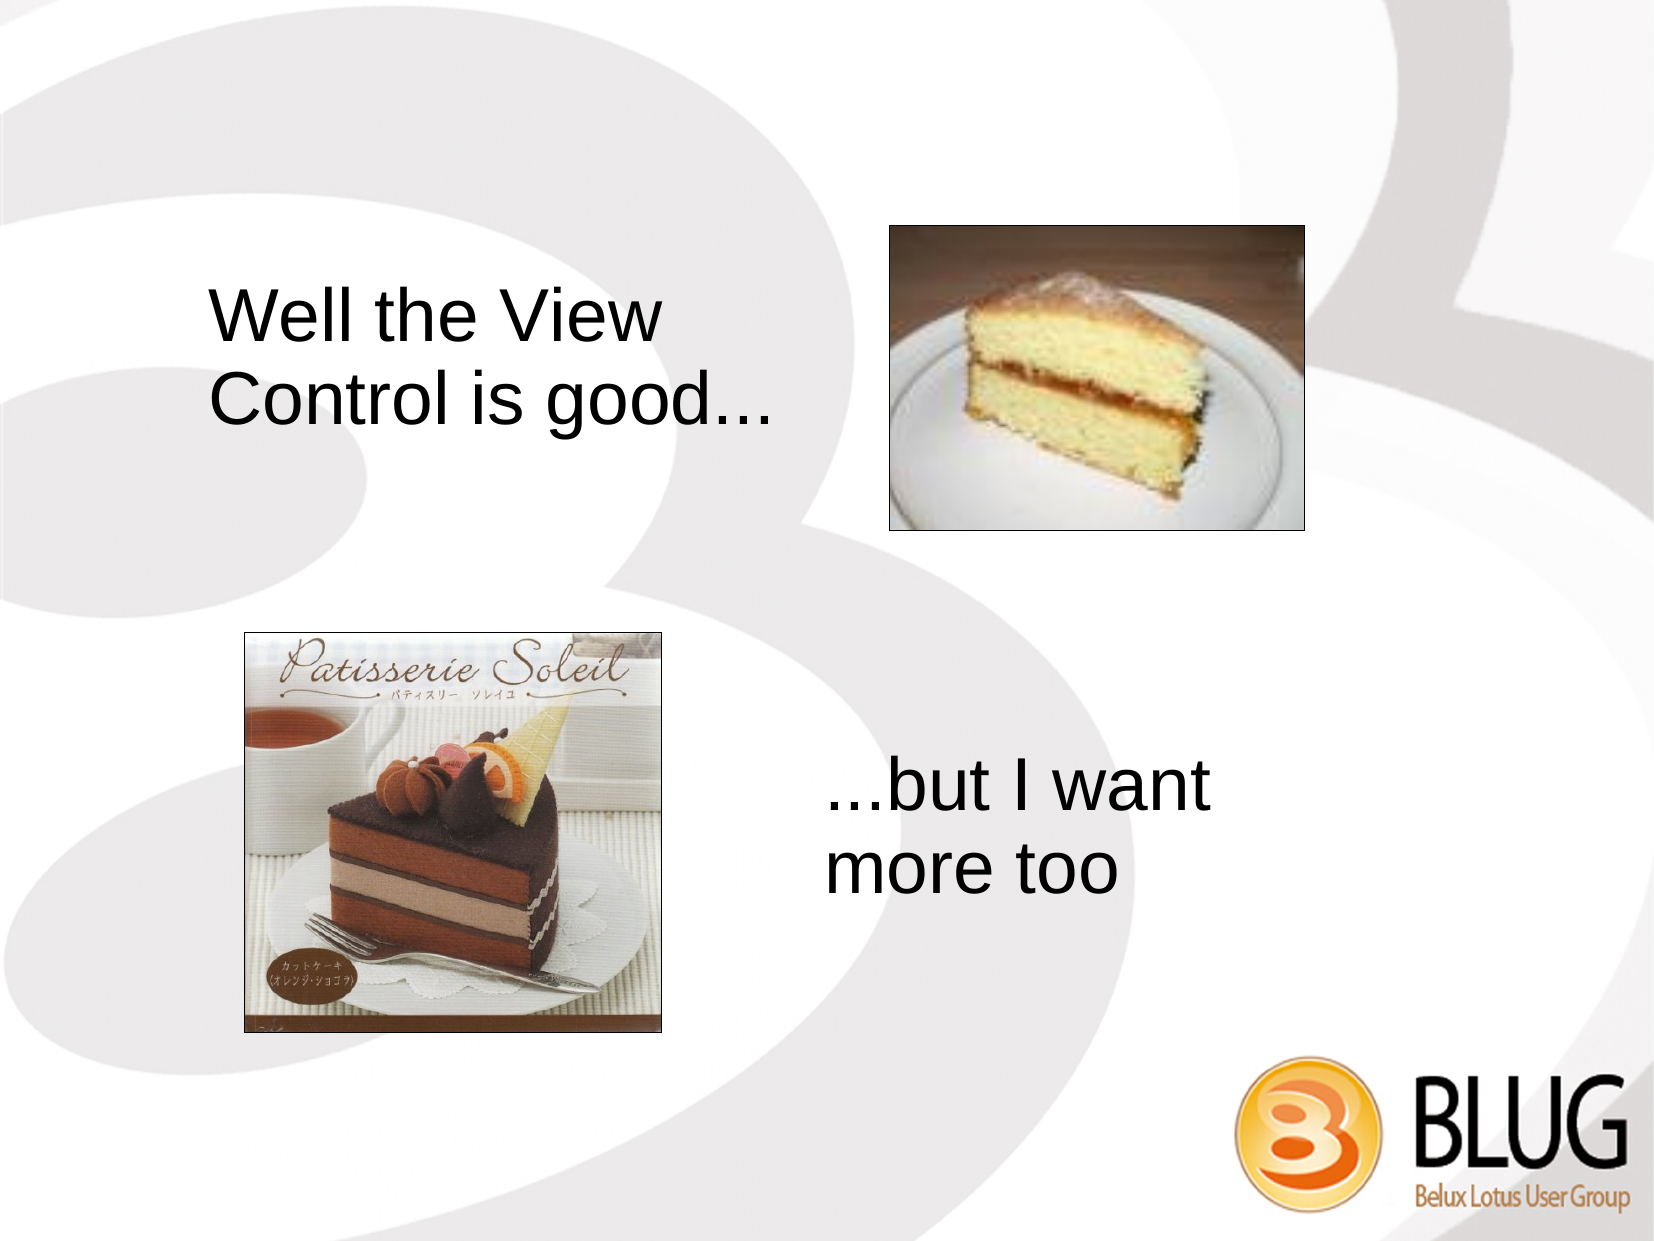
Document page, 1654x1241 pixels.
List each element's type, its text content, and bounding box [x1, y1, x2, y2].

text_box Well the View Control is good... [208, 274, 799, 540]
text_box ...but I want more too [824, 743, 1301, 921]
picture [0, 0, 1654, 1241]
